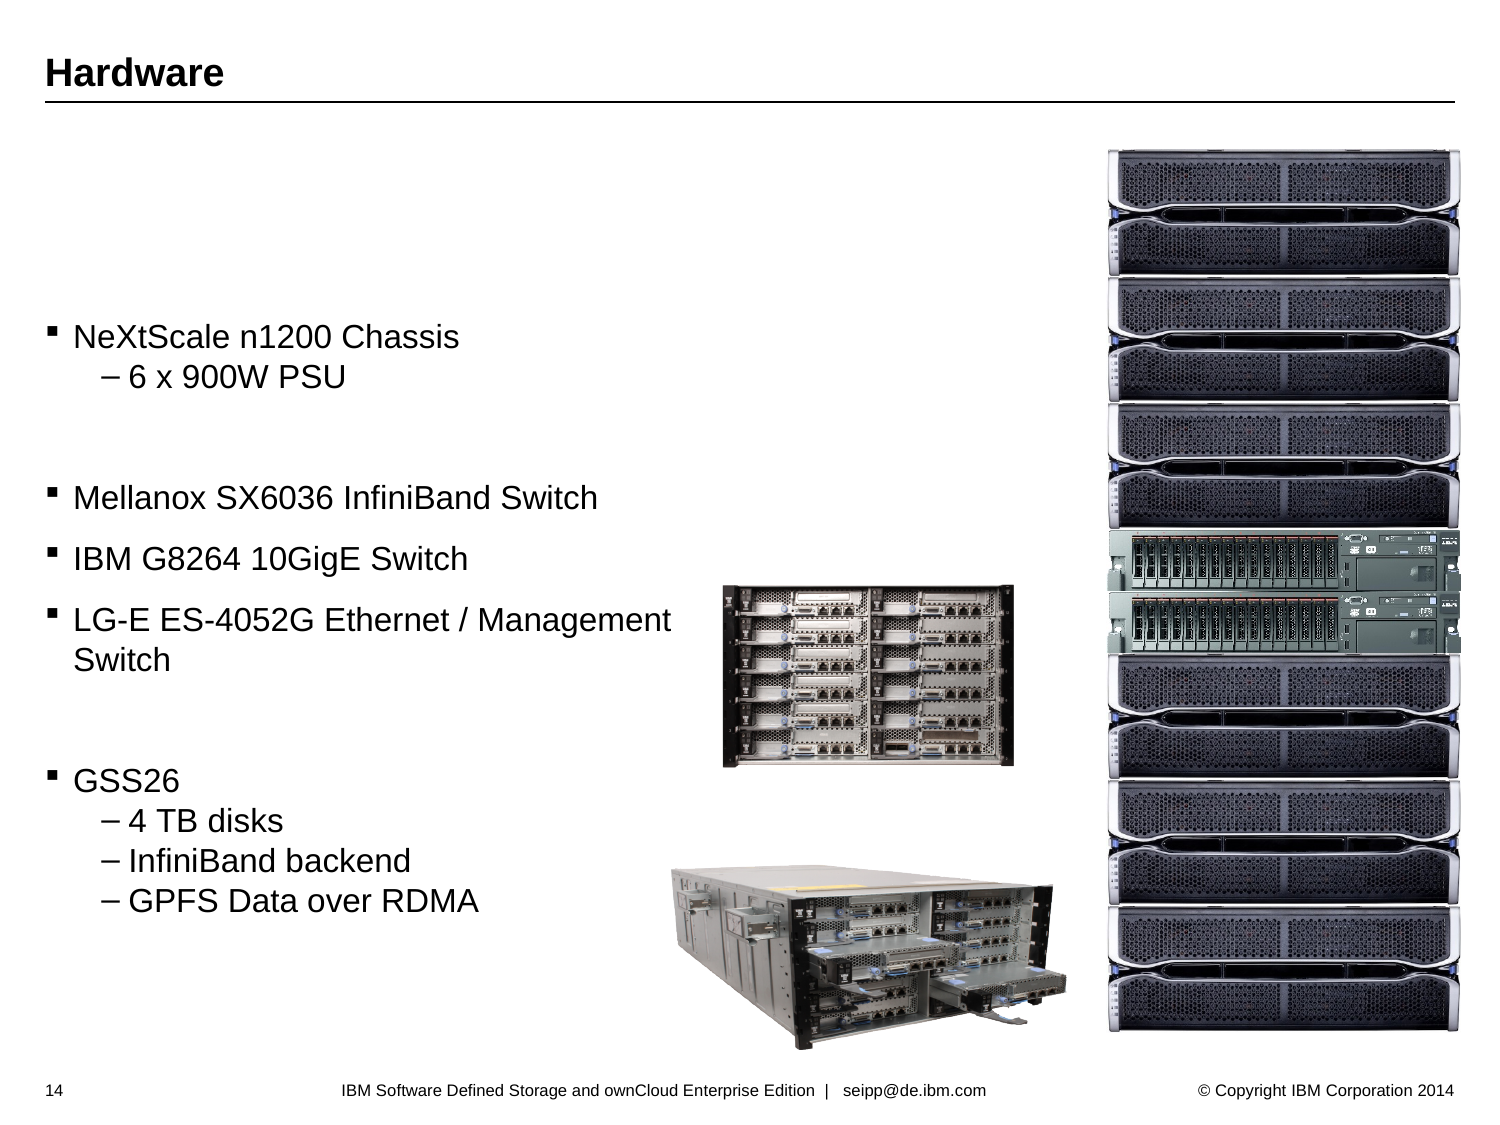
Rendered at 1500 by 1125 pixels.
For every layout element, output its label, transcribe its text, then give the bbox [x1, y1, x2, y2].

picture [1106, 149, 1461, 1033]
picture [720, 584, 1016, 769]
title Hardware [29, 44, 1455, 99]
list NeXtScale n1200 Chassis 6 x 900W PSU Mellanox SX6036 InfiniBand Switch IBM G8264 10GigE Switch LG-E ES-4052G Ethernet / Management Switch GSS26 4 TB disks InfiniBand backend GPFS Data over RDMA [29, 307, 751, 1043]
picture [665, 858, 1071, 1051]
